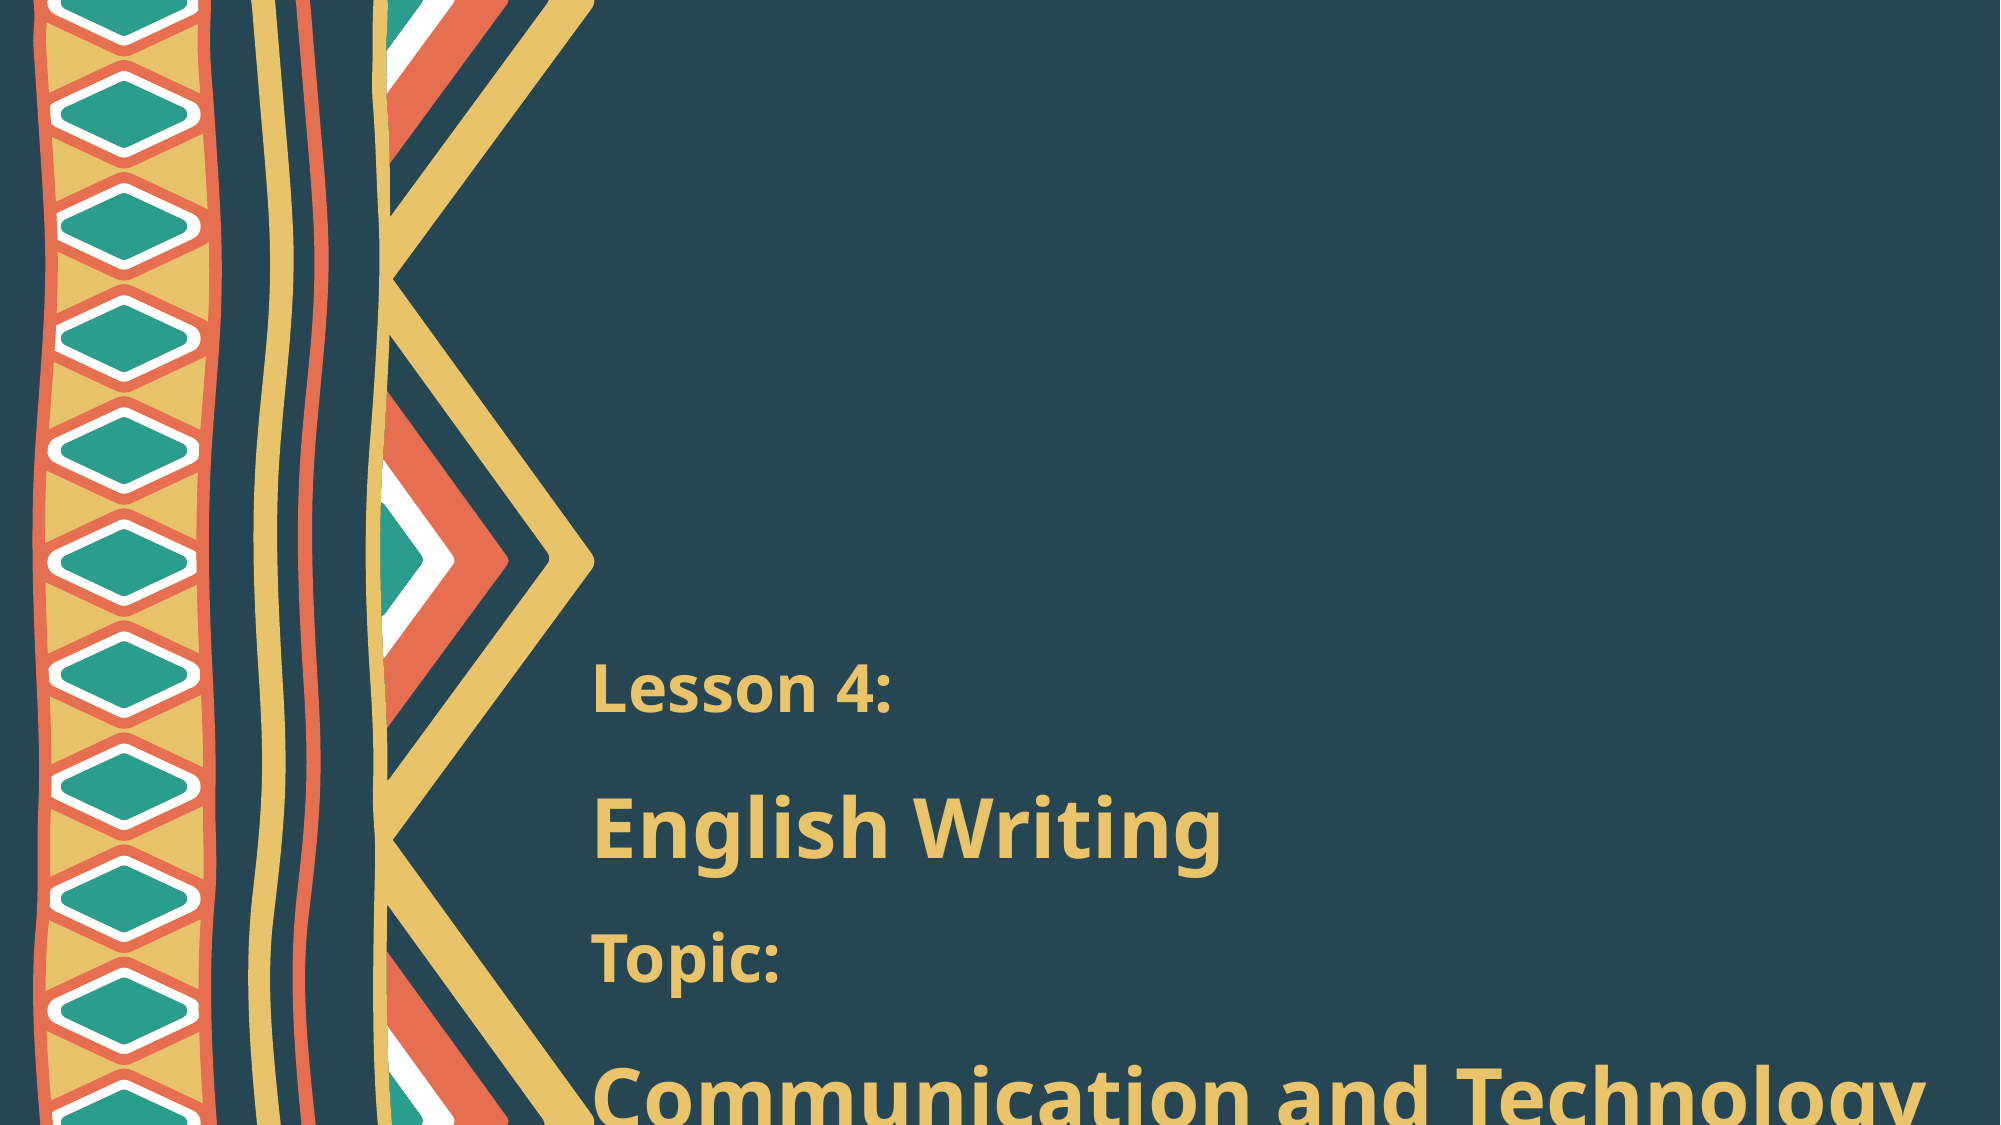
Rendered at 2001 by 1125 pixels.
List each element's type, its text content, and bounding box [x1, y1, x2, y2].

title Lesson 4: English Writing Topic: Communication and Technology Year: 4 Year 4 [430, 598, 2000, 816]
